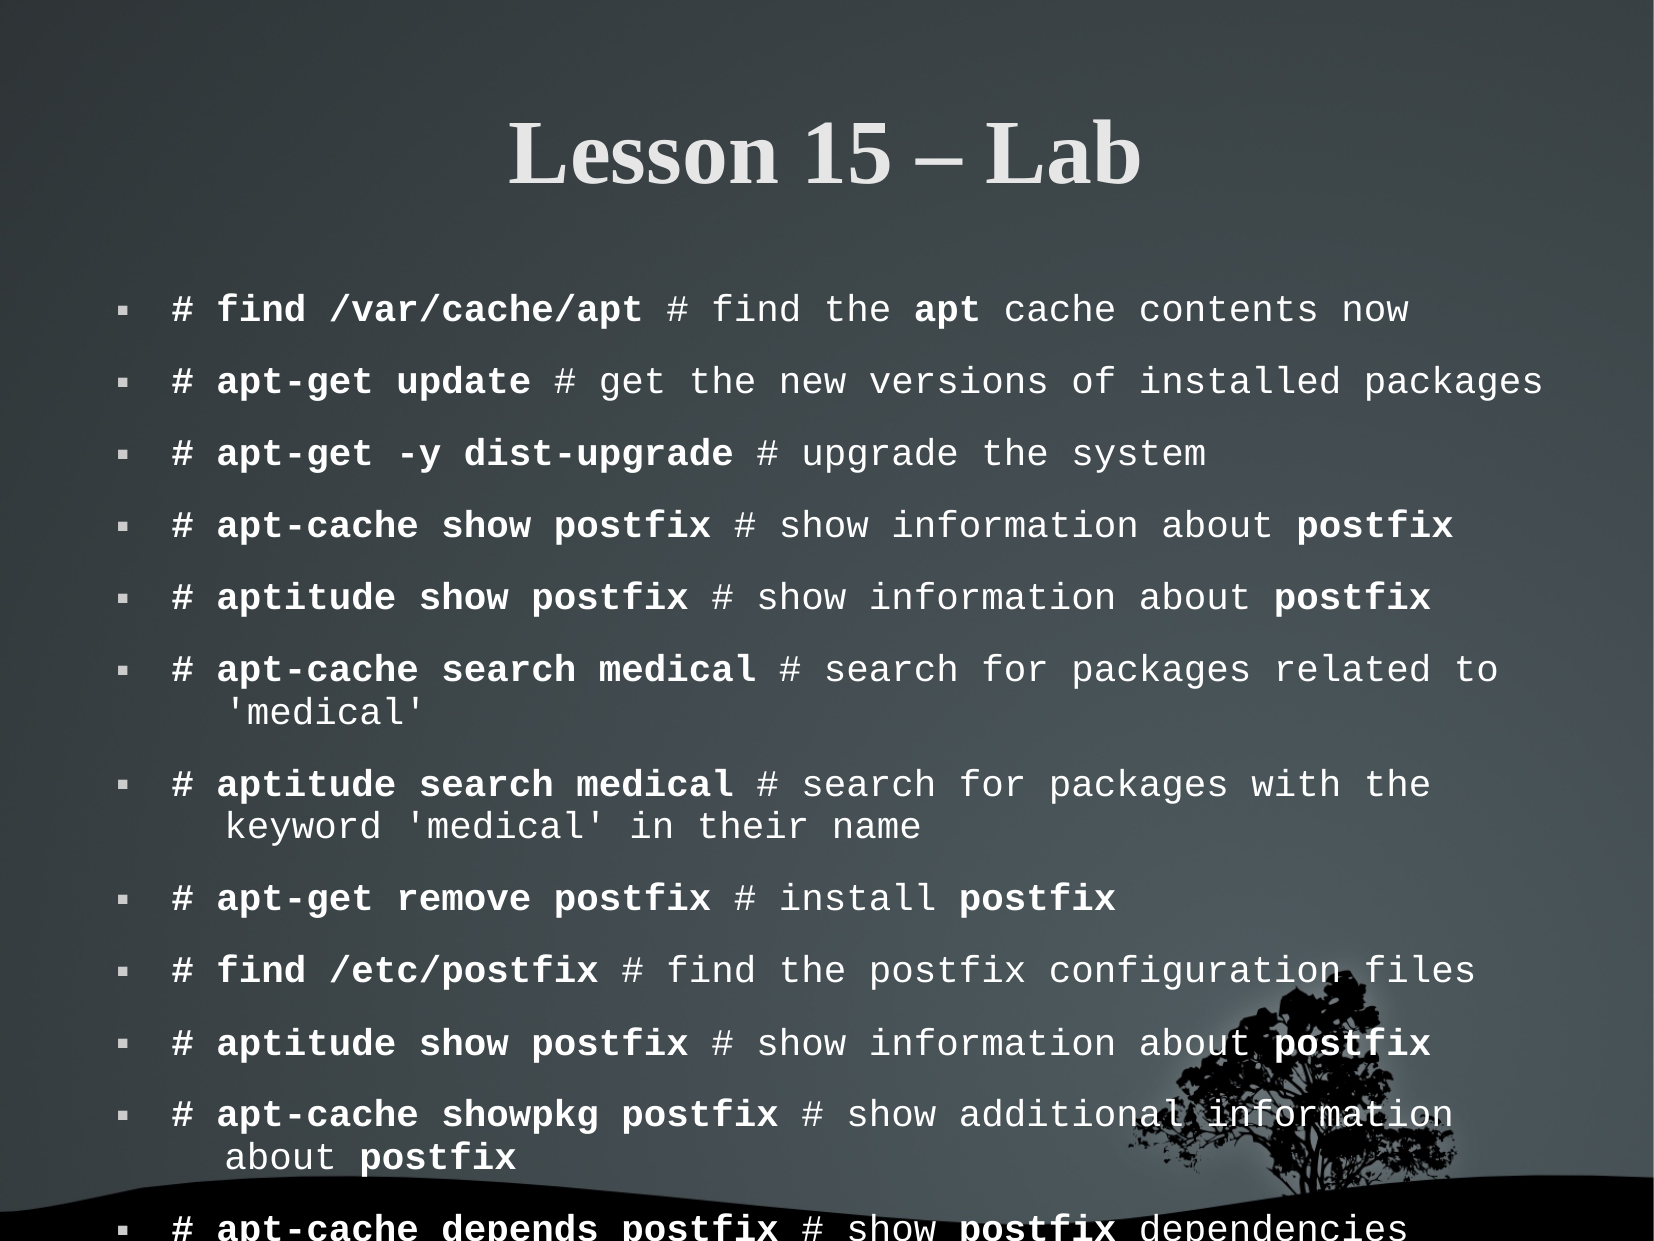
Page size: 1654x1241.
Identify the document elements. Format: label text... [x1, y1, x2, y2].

picture [806, 1234, 814, 1241]
picture [1100, 1234, 1109, 1241]
picture [335, 1232, 342, 1238]
picture [470, 1224, 479, 1229]
picture [1257, 1223, 1267, 1239]
picture [921, 1230, 928, 1241]
list # find /var/cache/apt # find the apt cache contents now # apt-get update # get the new versions of installed packages # apt-get -y dist-upgrade # upgrade the system # apt-cache show postfix # show information about postfix # aptitude show postfix # show information about postfix # apt-cache search medical # search for packages related to 'medical' # aptitude search medical # search for packages with the keyword 'medical' in their name # apt-get remove postfix # install postfix # find /etc/postfix # find the postfix configuration files # aptitude show postfix # show information about postfix # apt-cache showpkg postfix # show additional information about postfix # apt-cache depends postfix # show postfix dependencies # apt-cache rdepends postfix # show postfix reverse dependencies [82, 290, 1571, 1176]
picture [381, 1225, 388, 1241]
picture [897, 1223, 908, 1239]
picture [1279, 1223, 1290, 1229]
picture [515, 1224, 524, 1229]
picture [177, 1234, 184, 1241]
picture [1167, 1223, 1178, 1229]
picture [1303, 1223, 1312, 1241]
picture [763, 1234, 772, 1241]
picture [1190, 1223, 1200, 1239]
picture [629, 1224, 636, 1238]
picture [448, 1224, 456, 1238]
picture [1235, 1223, 1244, 1241]
picture [808, 1226, 816, 1232]
picture [1369, 1223, 1380, 1229]
picture [966, 1224, 973, 1238]
title Lesson 15 – Lab [82, 49, 1571, 257]
picture [539, 1225, 546, 1241]
picture [246, 1224, 253, 1238]
picture [1144, 1223, 1154, 1239]
picture [875, 1223, 884, 1241]
picture [0, 0, 1654, 1241]
picture [403, 1224, 412, 1229]
picture [650, 1224, 658, 1238]
picture [988, 1224, 996, 1238]
picture [223, 1232, 230, 1238]
picture [560, 1224, 568, 1238]
picture [494, 1224, 501, 1238]
picture [1212, 1223, 1223, 1229]
